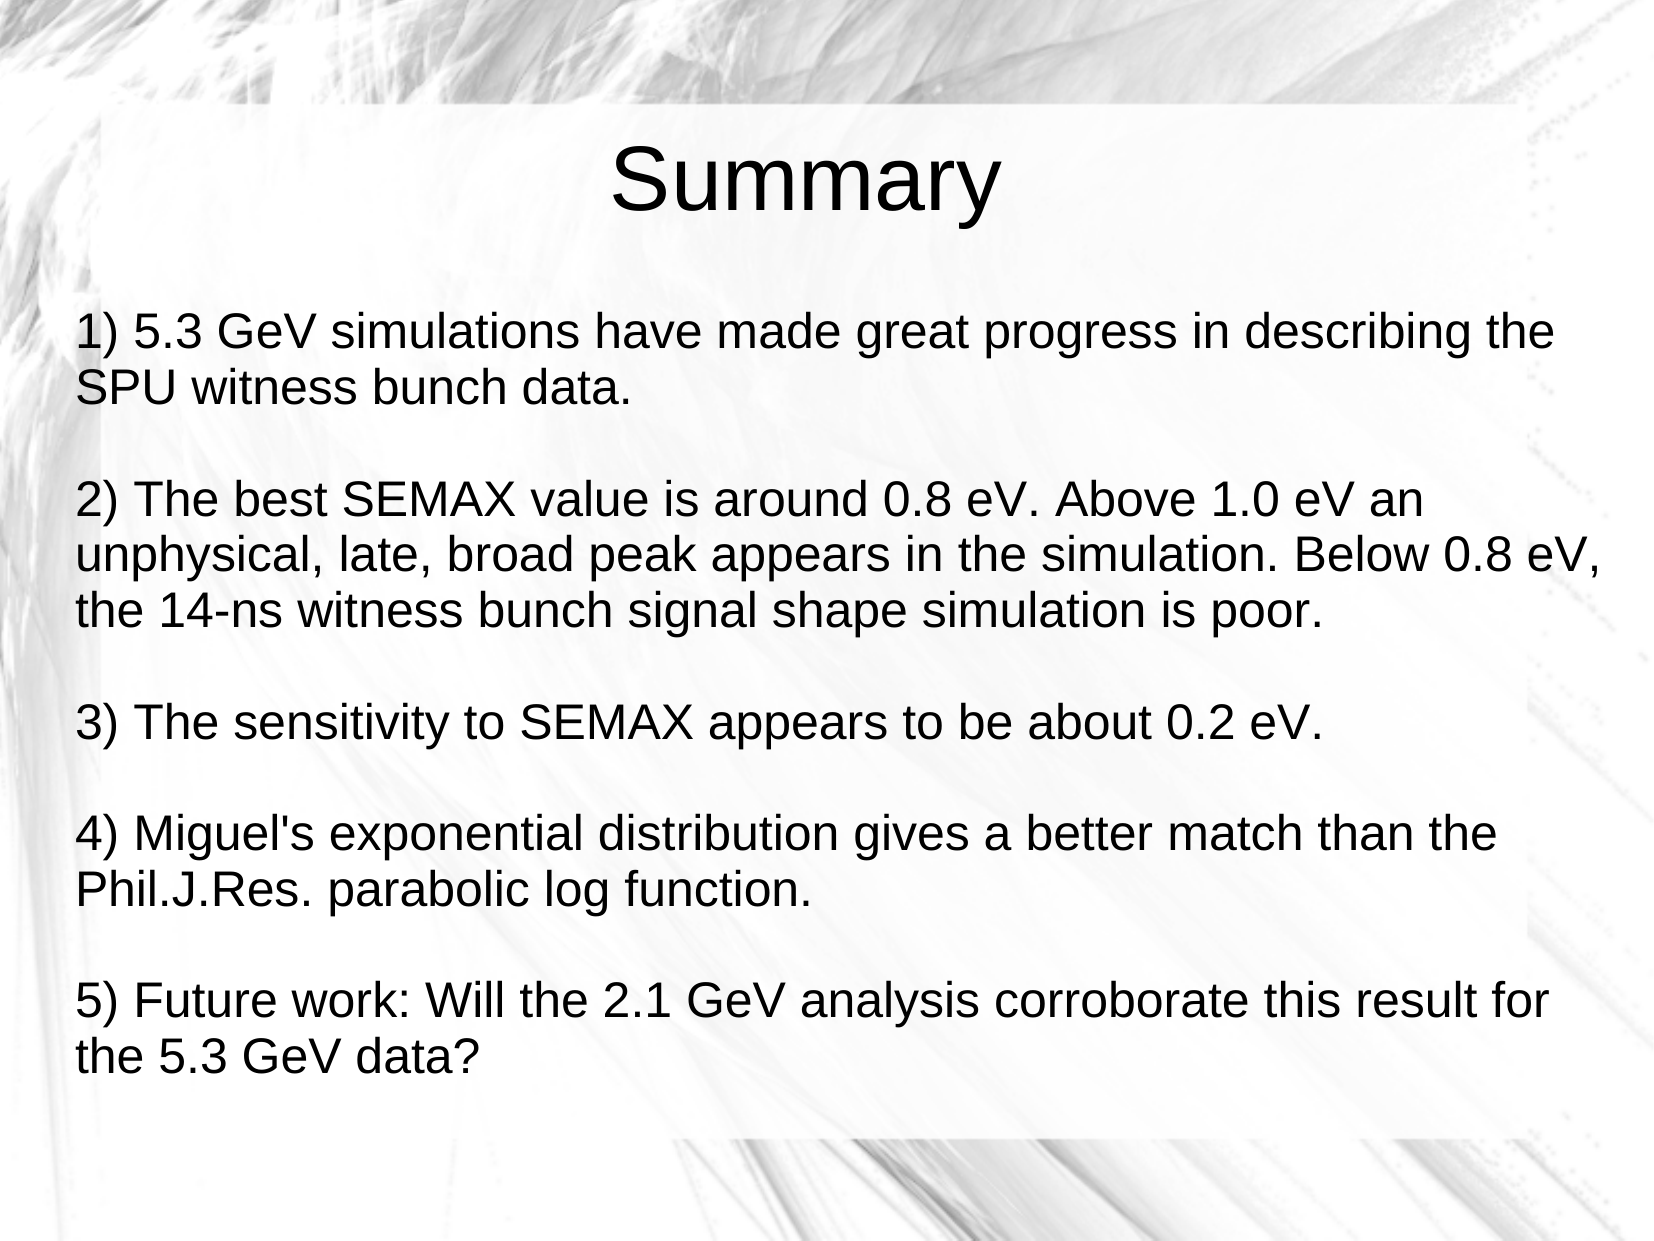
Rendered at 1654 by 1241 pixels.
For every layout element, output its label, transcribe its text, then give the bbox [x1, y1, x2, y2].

title Summary [112, 94, 1501, 263]
picture [0, 0, 1654, 1241]
subtitle 1) 5.3 GeV simulations have made great progress in describing the SPU witness bunch data. 2) The best SEMAX value is around 0.8 eV. Above 1.0 eV an unphysical, late, broad peak appears in the simulation. Below 0.8 eV, the 14-ns witness bunch signal shape simulation is poor. 3) The sensitivity to SEMAX appears to be about 0.2 eV. 4) Miguel's exponential distribution gives a better match than the Phil.J.Res. parabolic log function. 5) Future work: Will the 2.1 GeV analysis corroborate this result for the 5.3 GeV data? [75, 225, 1613, 1163]
